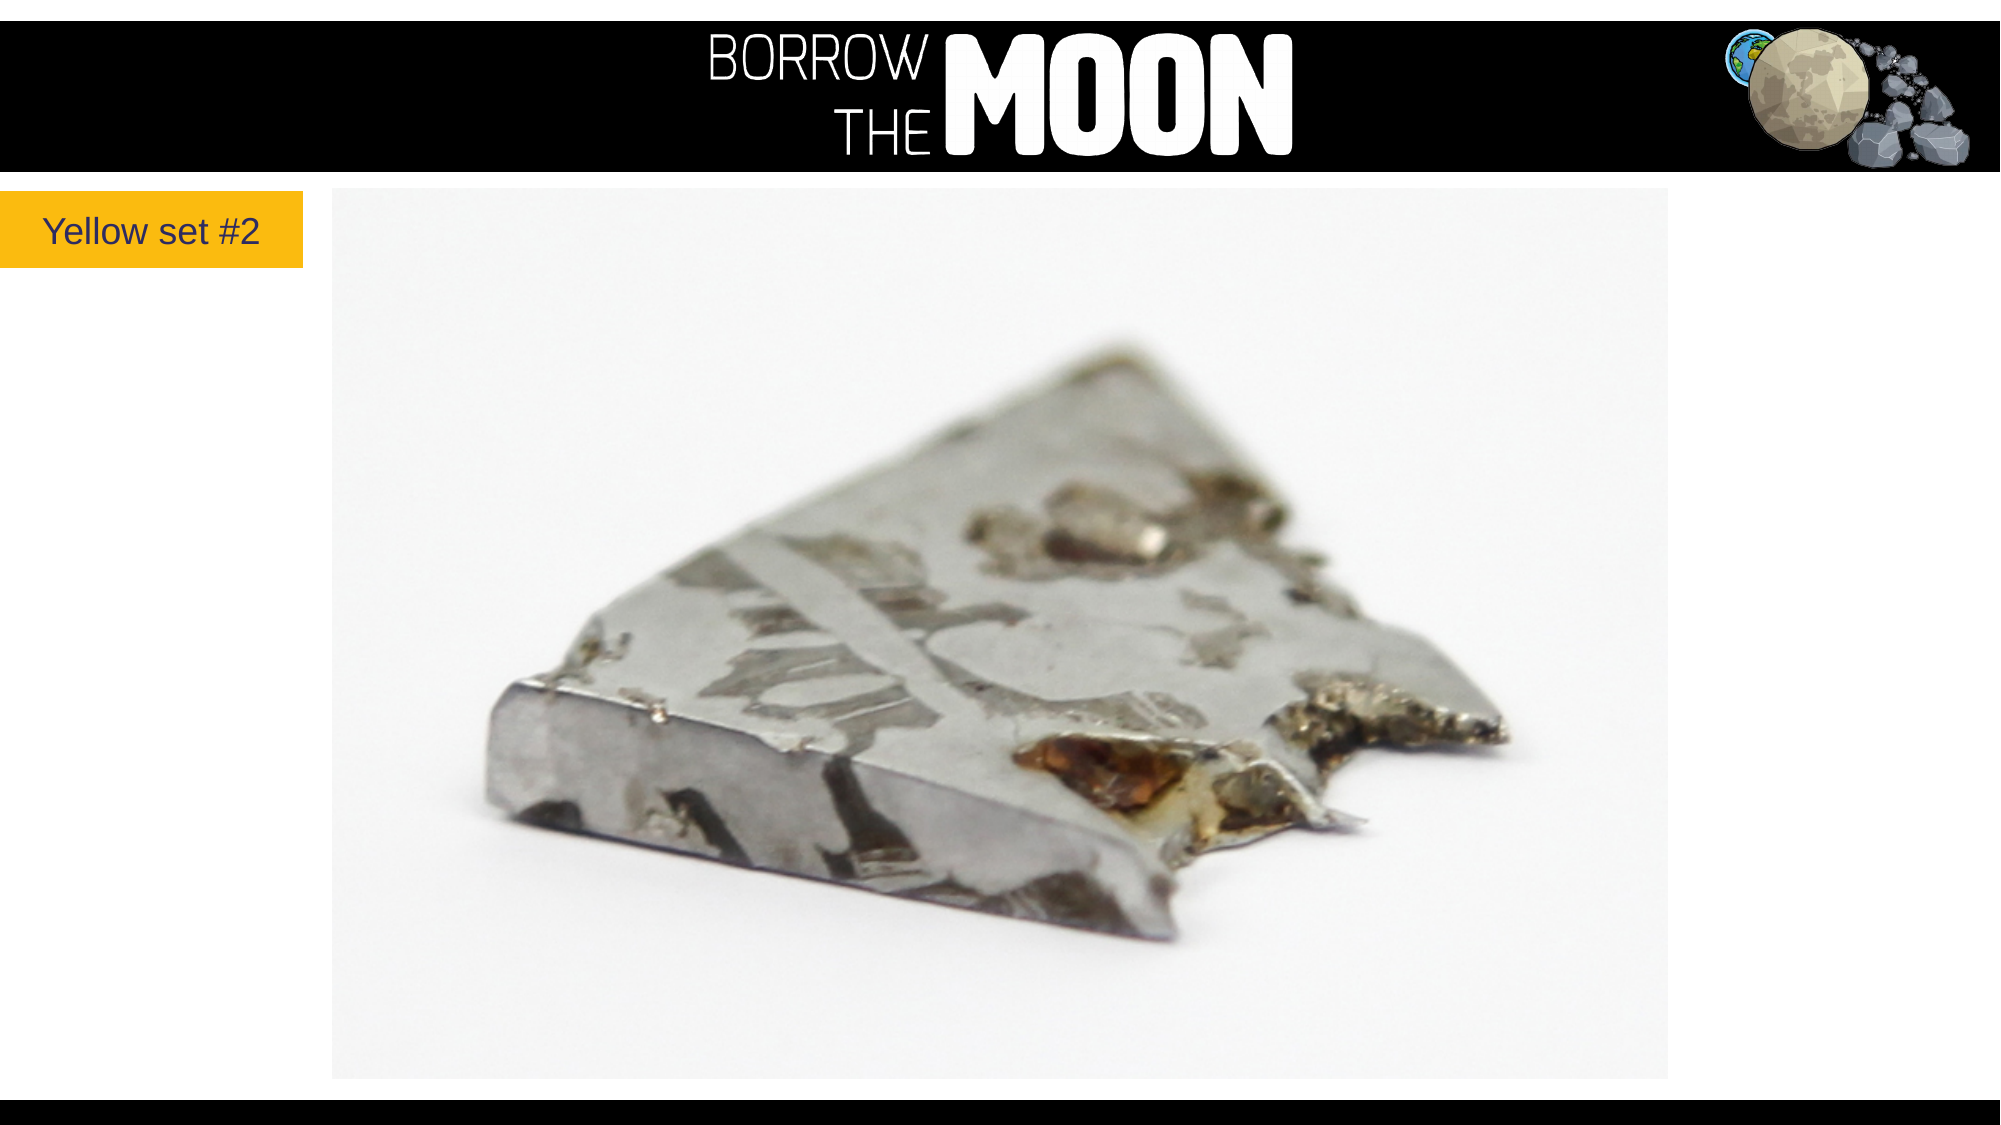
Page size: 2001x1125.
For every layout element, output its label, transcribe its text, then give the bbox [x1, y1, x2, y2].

picture [332, 188, 1668, 1079]
text_box Yellow set #2 [0, 191, 303, 268]
